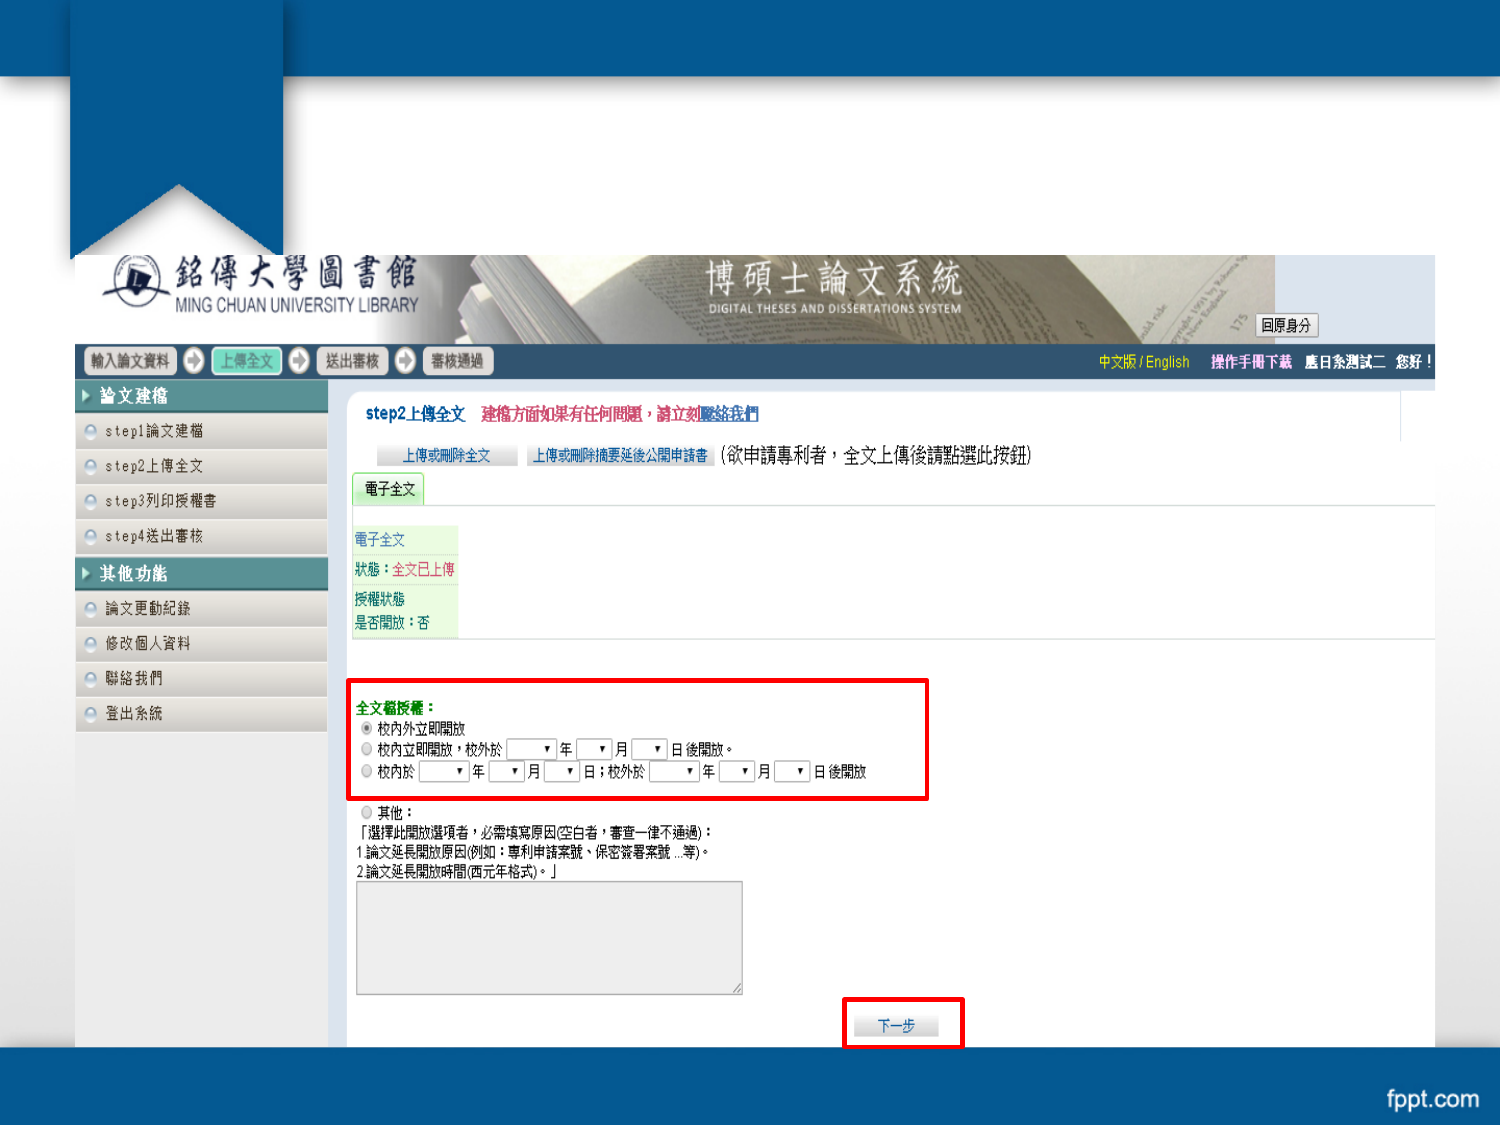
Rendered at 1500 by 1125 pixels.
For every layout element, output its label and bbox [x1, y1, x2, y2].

picture [75, 255, 1436, 1047]
picture [847, 1002, 960, 1045]
